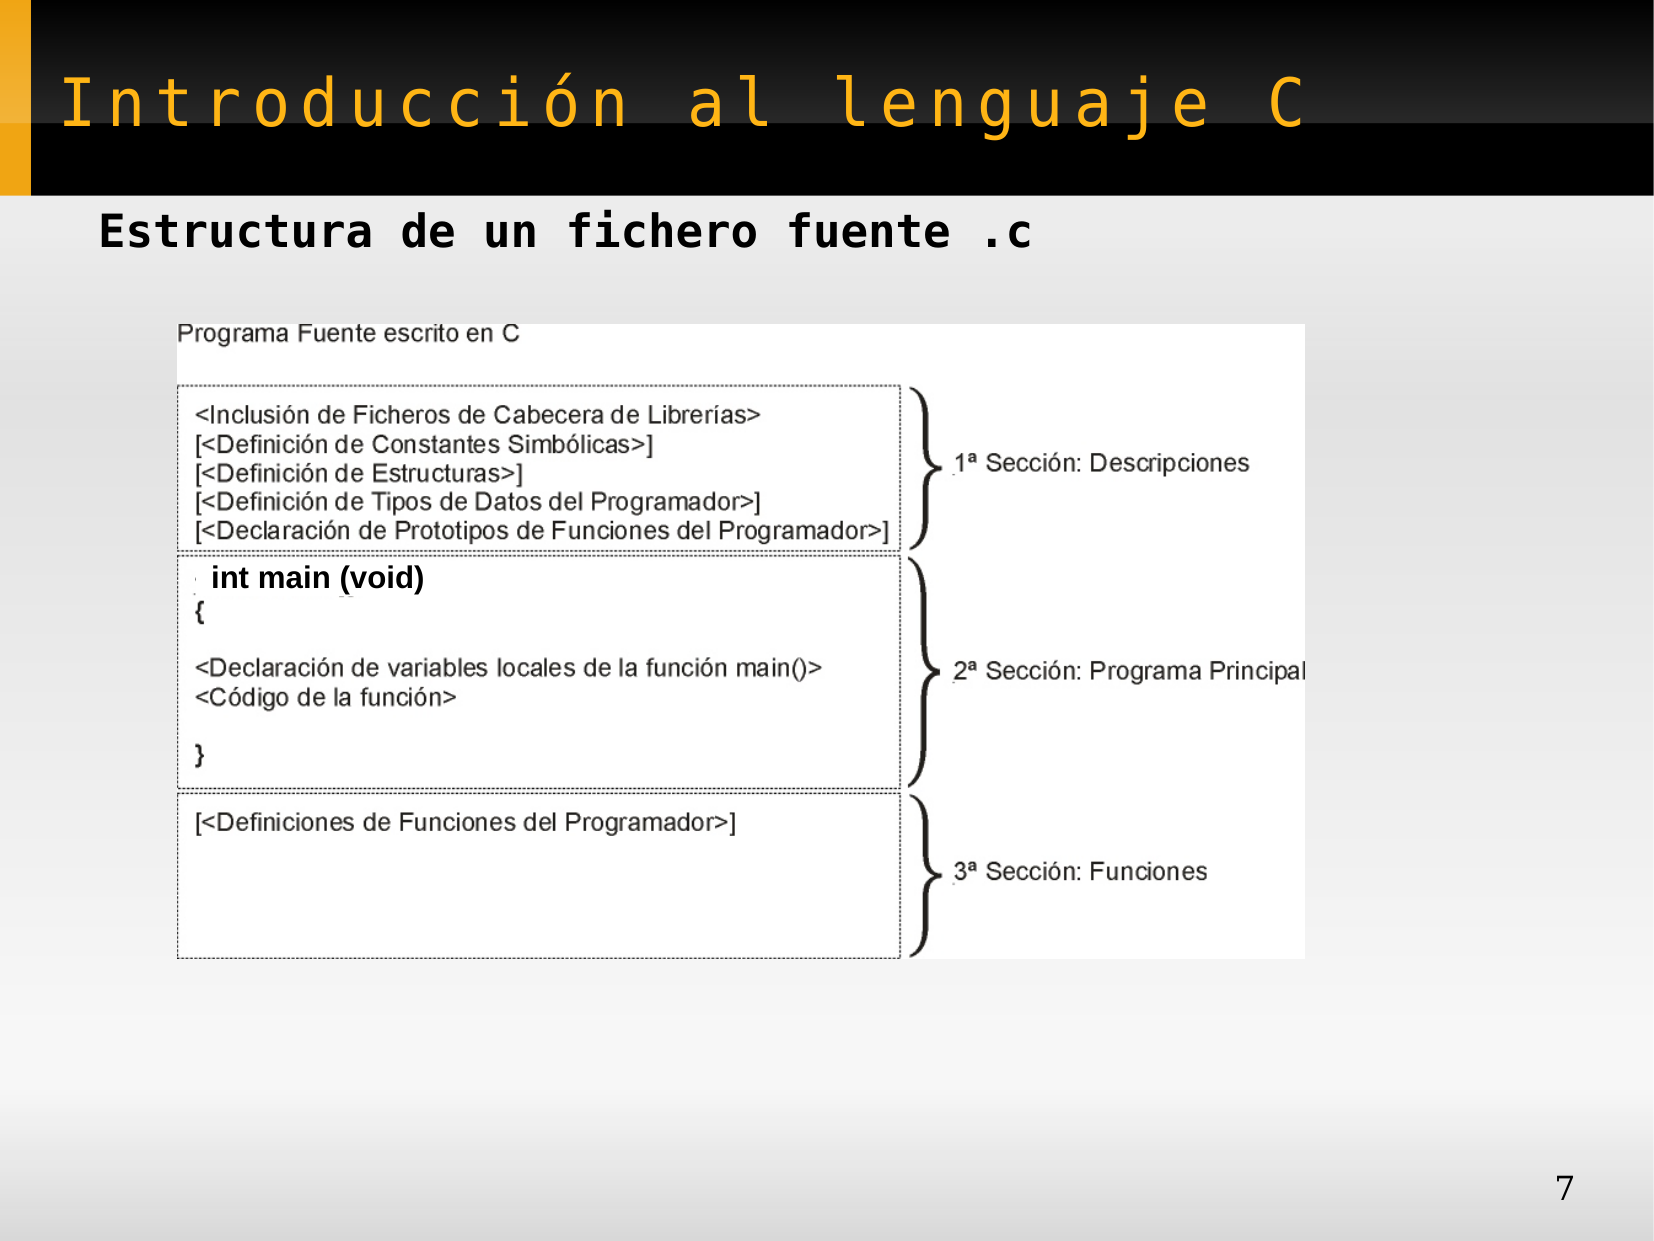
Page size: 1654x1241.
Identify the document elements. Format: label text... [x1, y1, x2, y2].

picture [0, 0, 1654, 1241]
text_box Estructura de un fichero fuente .c [83, 197, 1048, 266]
title Introducción al lenguaje C [59, 29, 1595, 178]
text_box int main (void) [196, 559, 443, 597]
